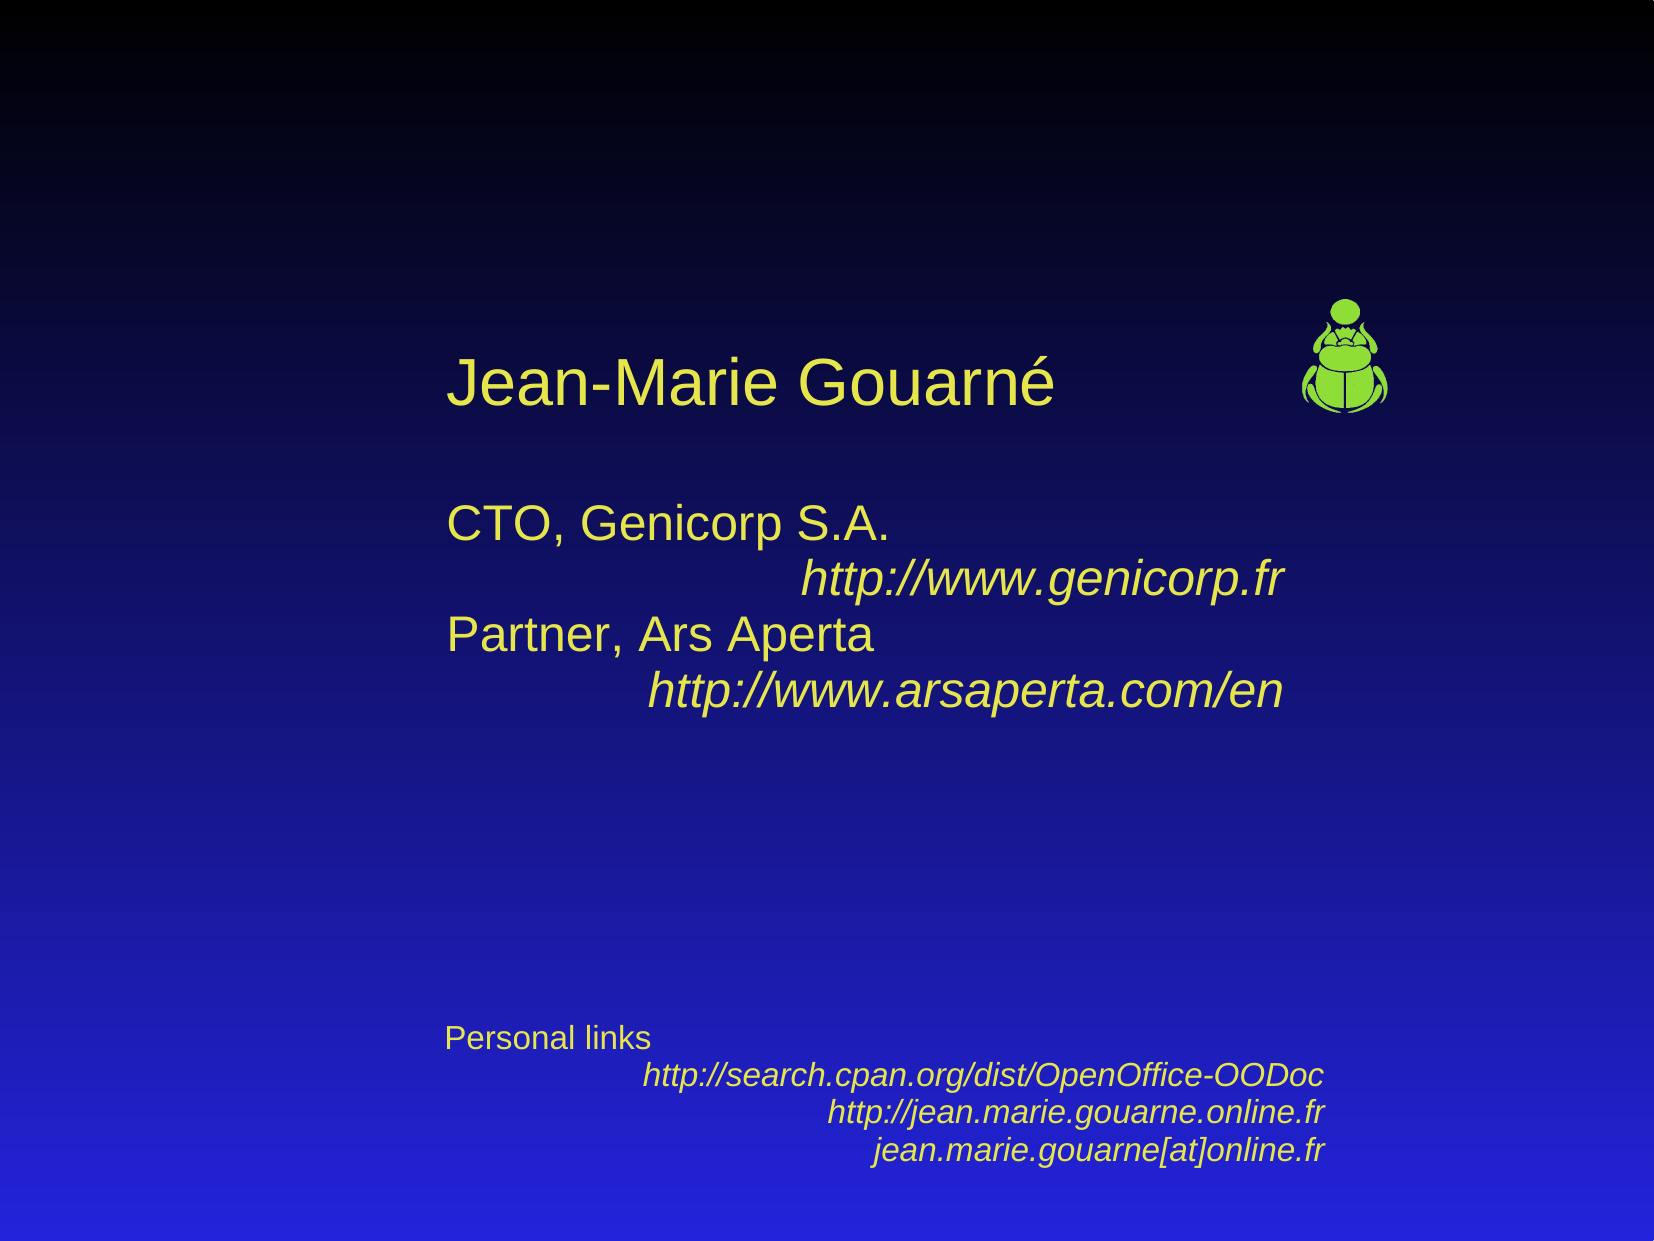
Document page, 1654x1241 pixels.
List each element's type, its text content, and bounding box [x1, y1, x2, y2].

text_box Jean-Marie Gouarné CTO, Genicorp S.A. http://www.genicorp.fr Partner, Ars Aperta http://www.arsaperta.com/en [446, 345, 1292, 718]
picture [1226, 271, 1463, 439]
text_box Personal links http://search.cpan.org/dist/OpenOffice-OODoc http://jean.marie.gouarne.online.fr jean.marie.gouarne[at]online.fr [444, 1019, 1326, 1169]
